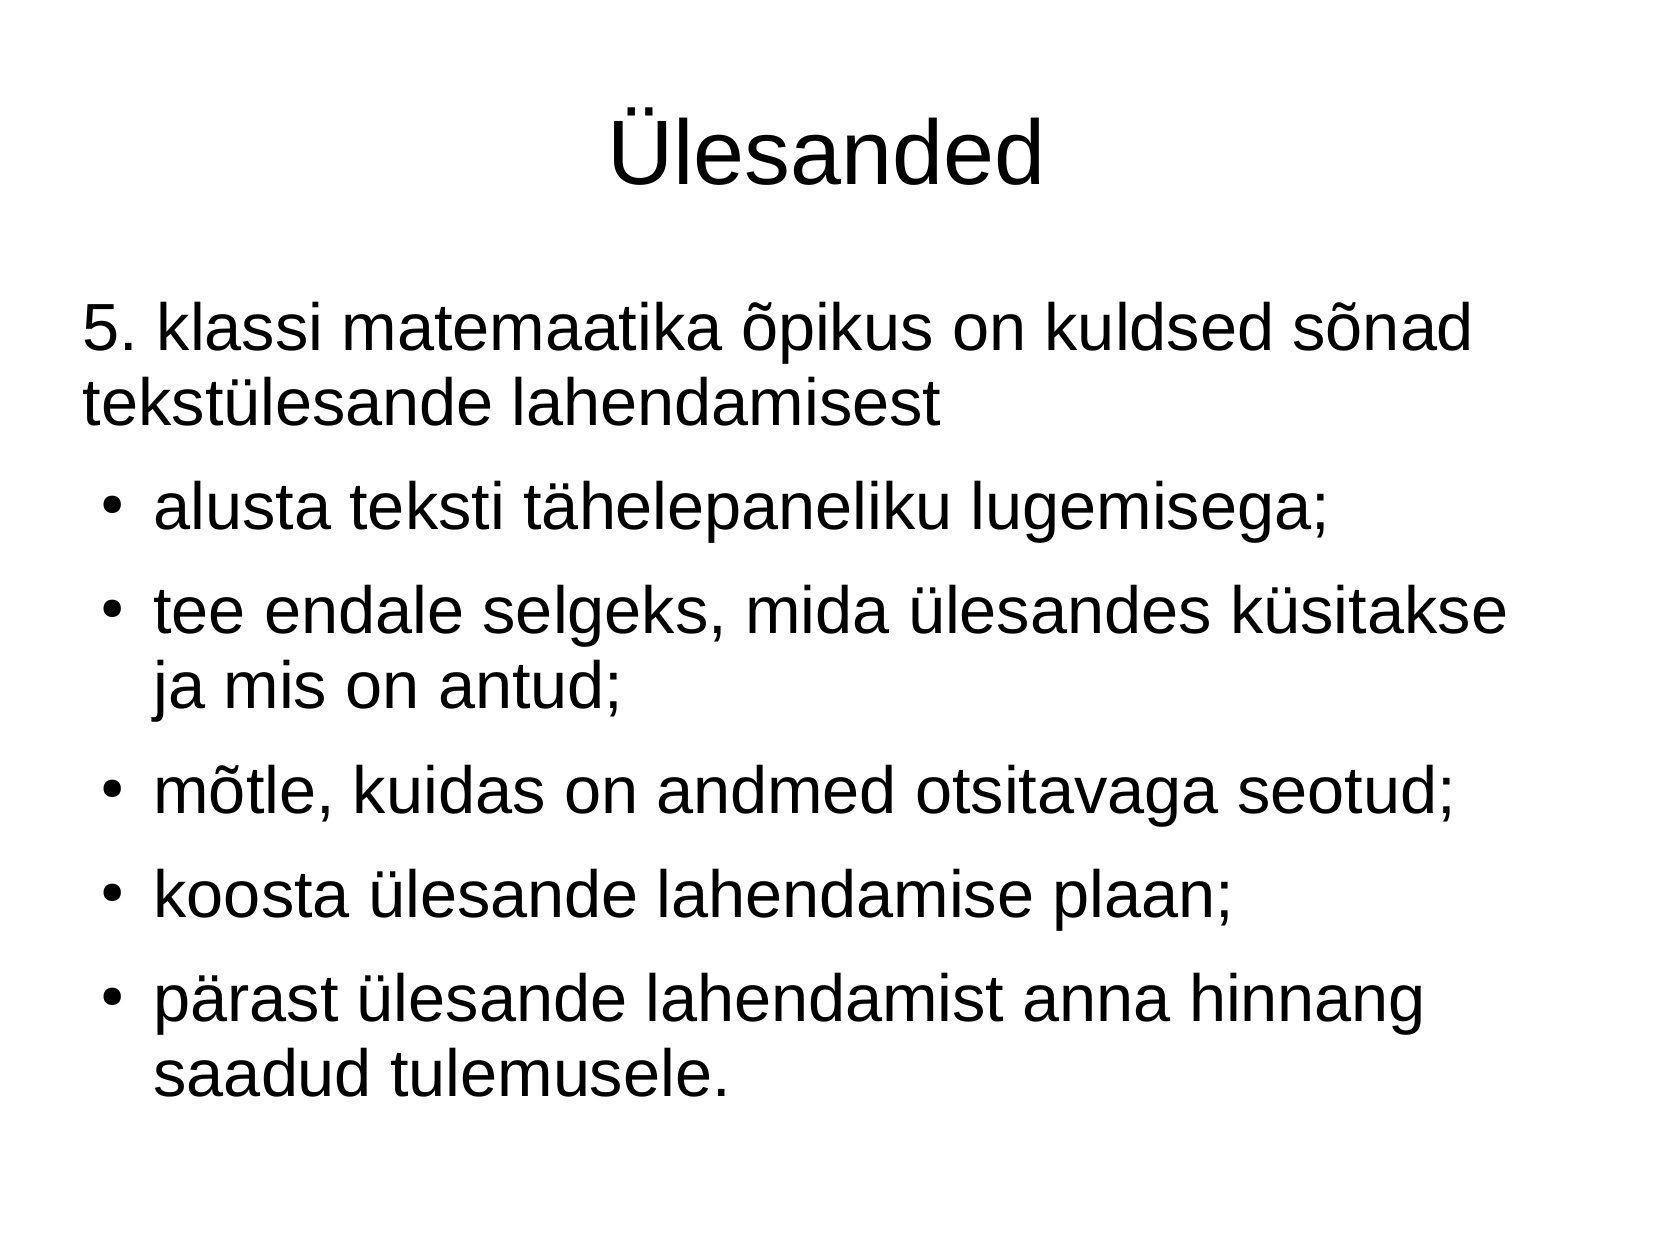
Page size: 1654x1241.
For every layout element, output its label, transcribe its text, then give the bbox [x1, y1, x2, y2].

list 5. klassi matemaatika õpikus on kuldsed sõnad tekstülesande lahendamisest alusta teksti tähelepaneliku lugemisega; tee endale selgeks, mida ülesandes küsitakse ja mis on antud; mõtle, kuidas on andmed otsitavaga seotud; koosta ülesande lahendamise plaan; pärast ülesande lahendamist anna hinnang saadud tulemusele. [82, 290, 1571, 1111]
title Ülesanded [82, 56, 1571, 250]
